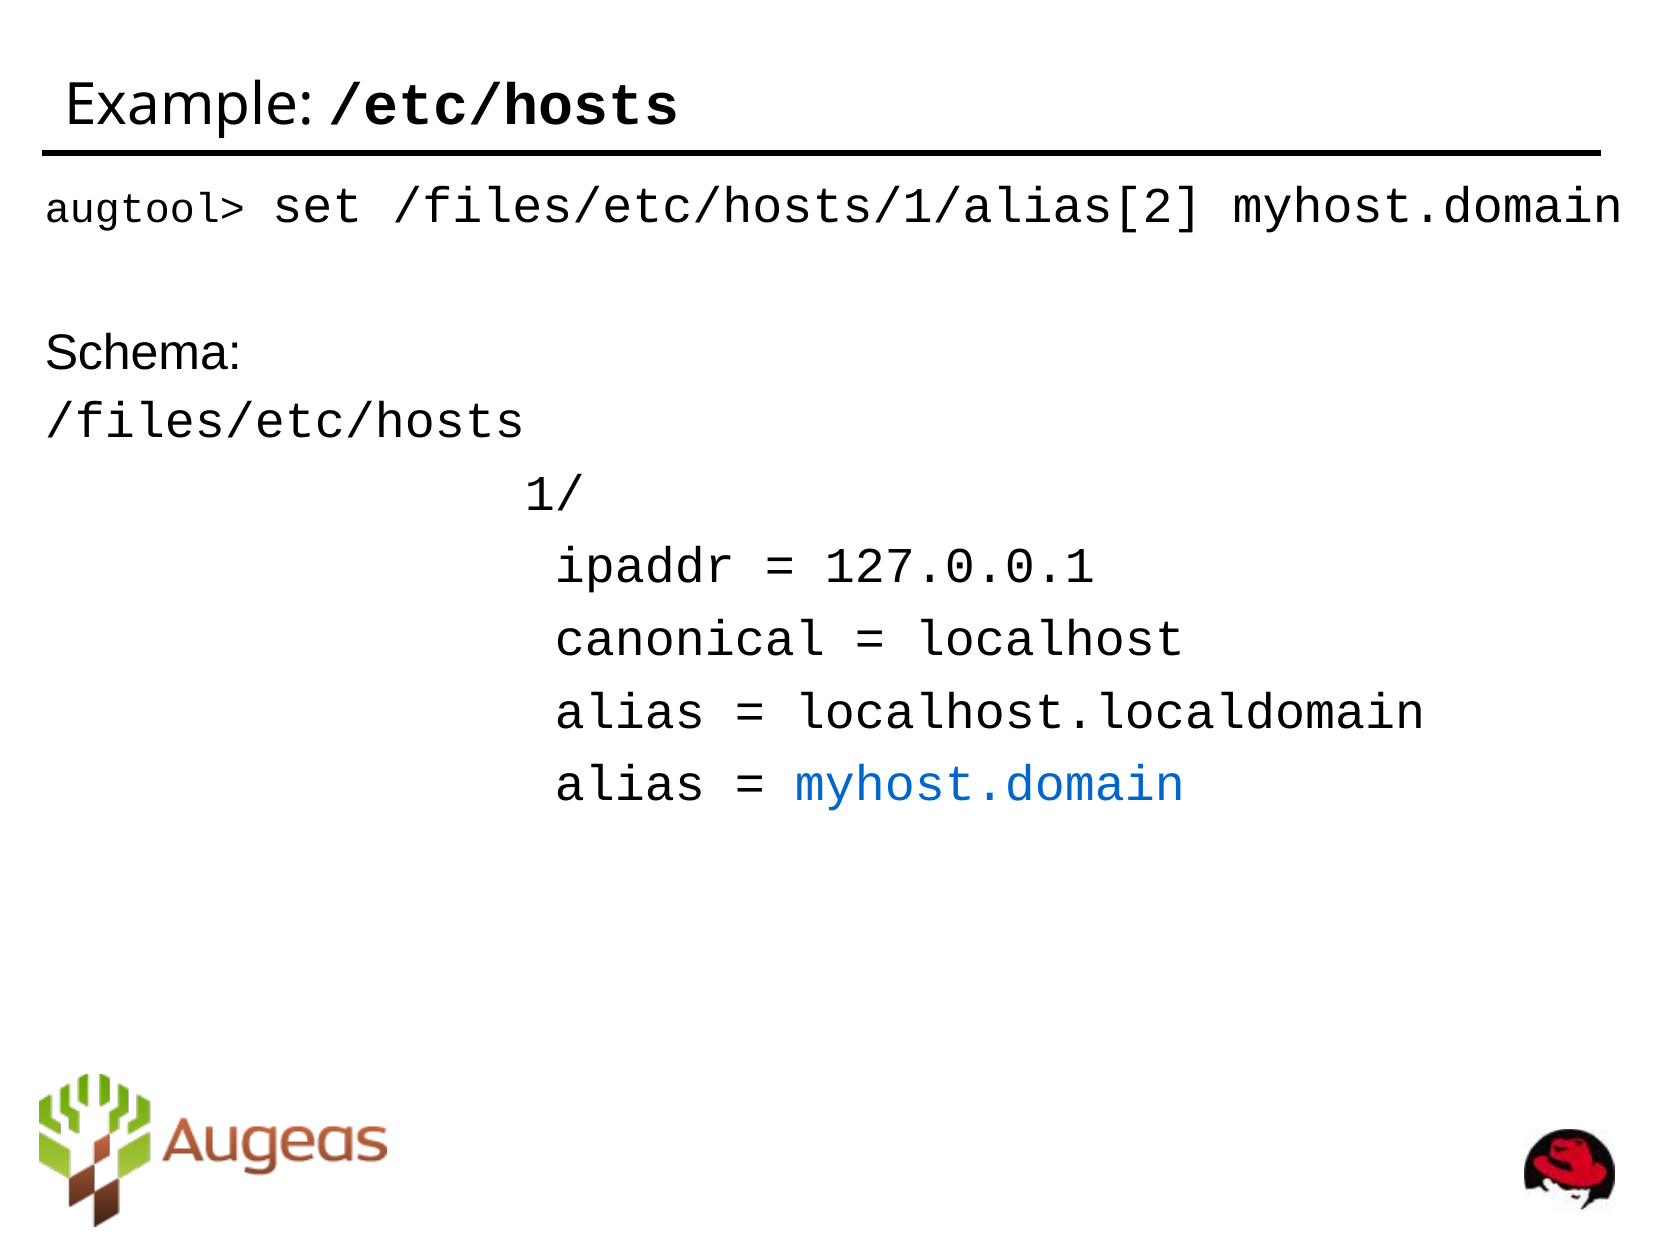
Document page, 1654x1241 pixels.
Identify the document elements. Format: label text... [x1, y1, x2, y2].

title Example: /etc/hosts [64, 42, 1496, 161]
list augtool> set /files/etc/hosts/1/alias[2] myhost.domain Schema: /files/etc/hosts 1/ ipaddr = 127.0.0.1 canonical = localhost alias = localhost.localdomain alias = myhost.domain [44, 180, 1631, 1089]
picture [39, 1074, 387, 1227]
picture [1524, 1129, 1615, 1220]
